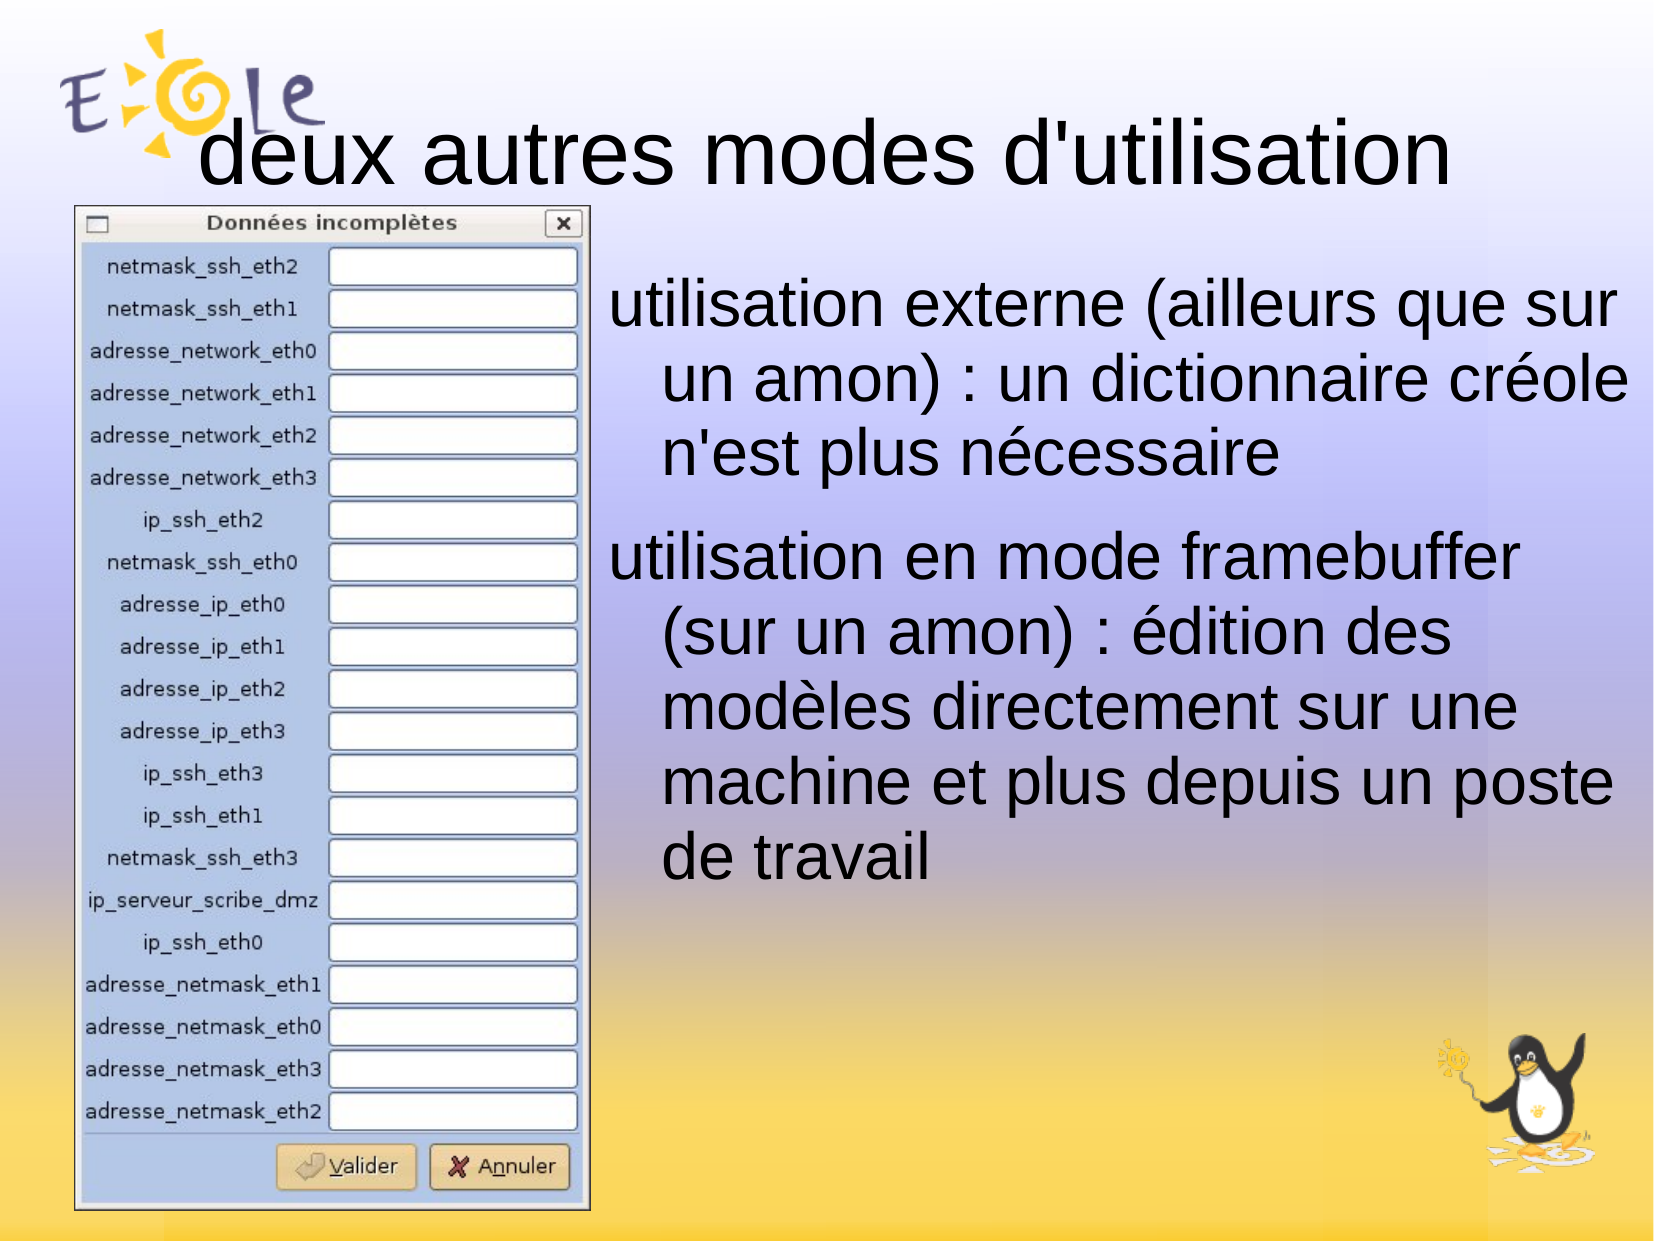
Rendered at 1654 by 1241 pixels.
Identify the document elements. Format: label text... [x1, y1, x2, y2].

picture [0, 0, 1654, 1241]
list utilisation externe (ailleurs que sur un amon) : un dictionnaire créole n'est plus nécessaire utilisation en mode framebuffer (sur un amon) : édition des modèles directement sur une machine et plus depuis un poste de travail [591, 265, 1654, 960]
title deux autres modes d'utilisation [82, 56, 1571, 250]
